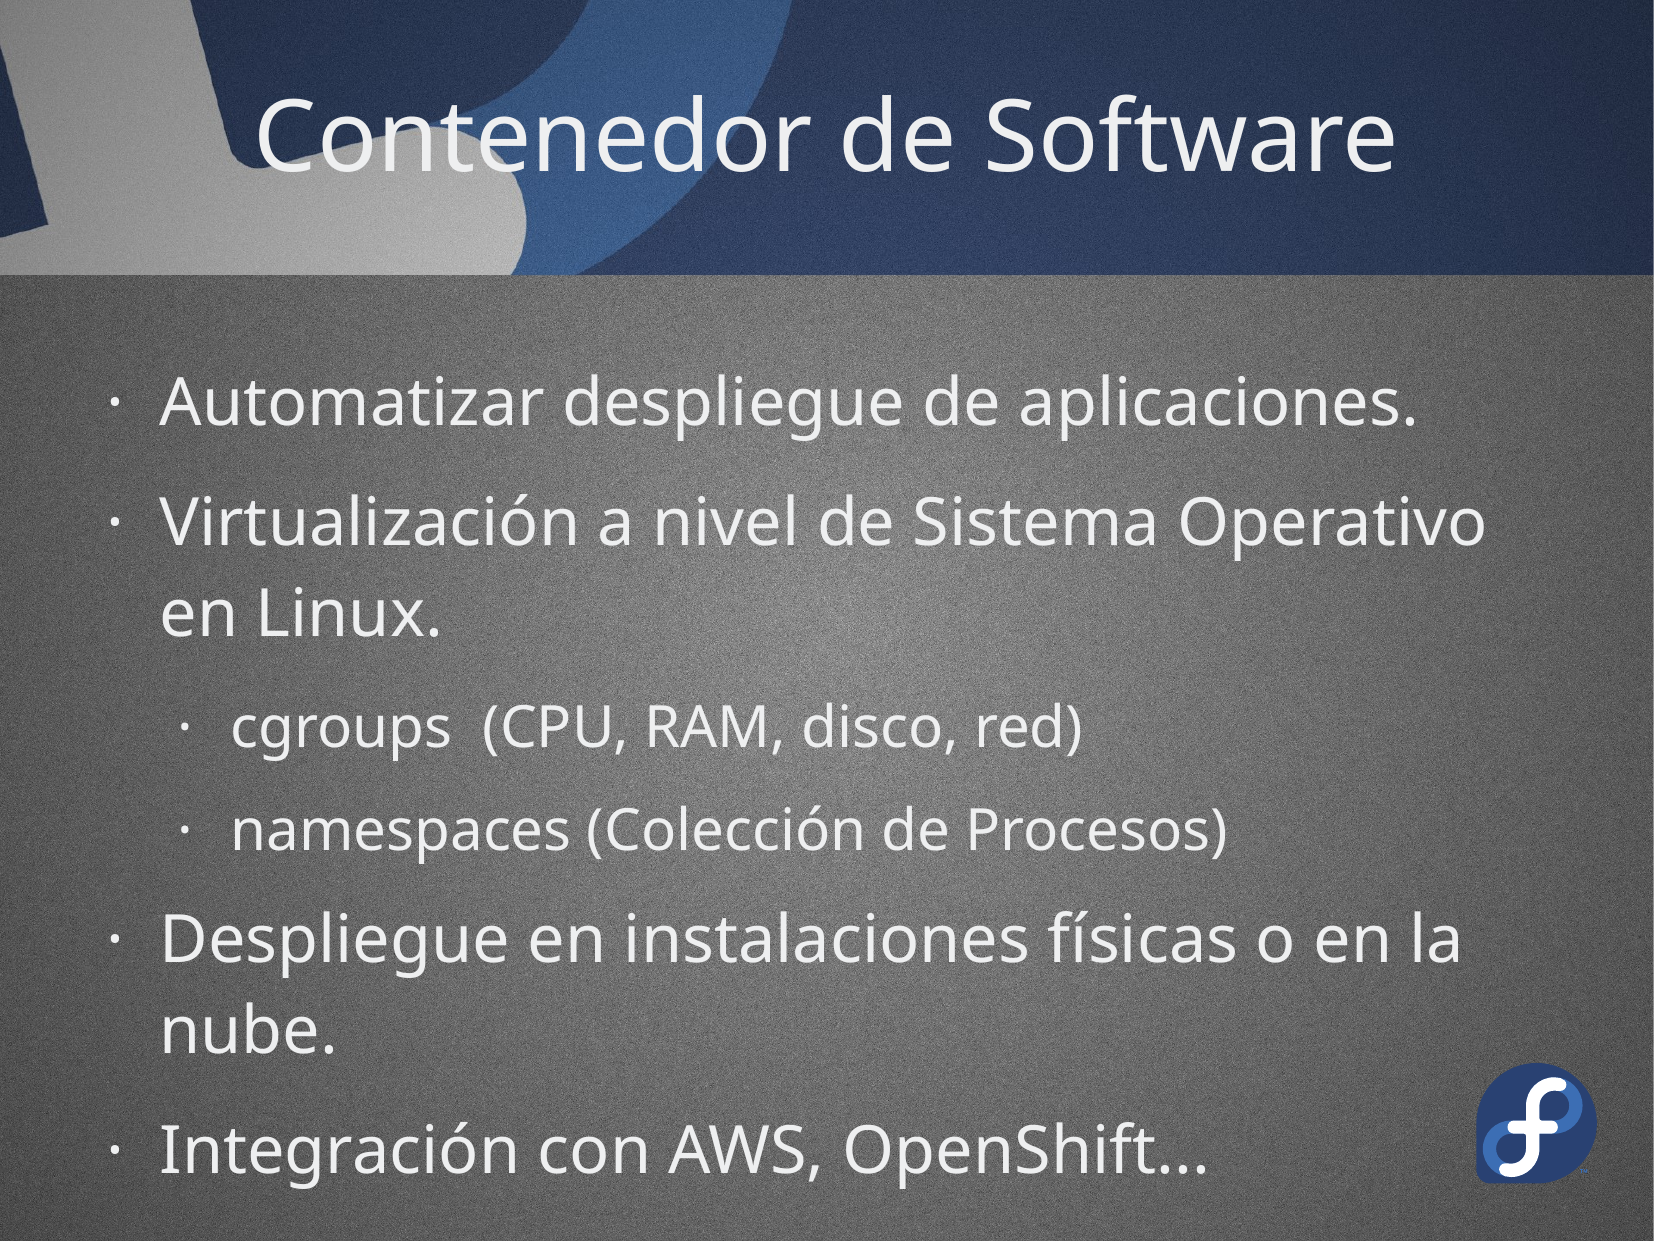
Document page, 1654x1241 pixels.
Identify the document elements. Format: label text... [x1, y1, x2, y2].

picture [0, 0, 1654, 1241]
title Contenedor de Software [88, 29, 1565, 237]
list Automatizar despliegue de aplicaciones. Virtualización a nivel de Sistema Operativo en Linux. cgroups (CPU, RAM, disco, red) namespaces (Colección de Procesos) Despliegue en instalaciones físicas o en la nube. Integración con AWS, OpenShift... [88, 354, 1565, 1093]
